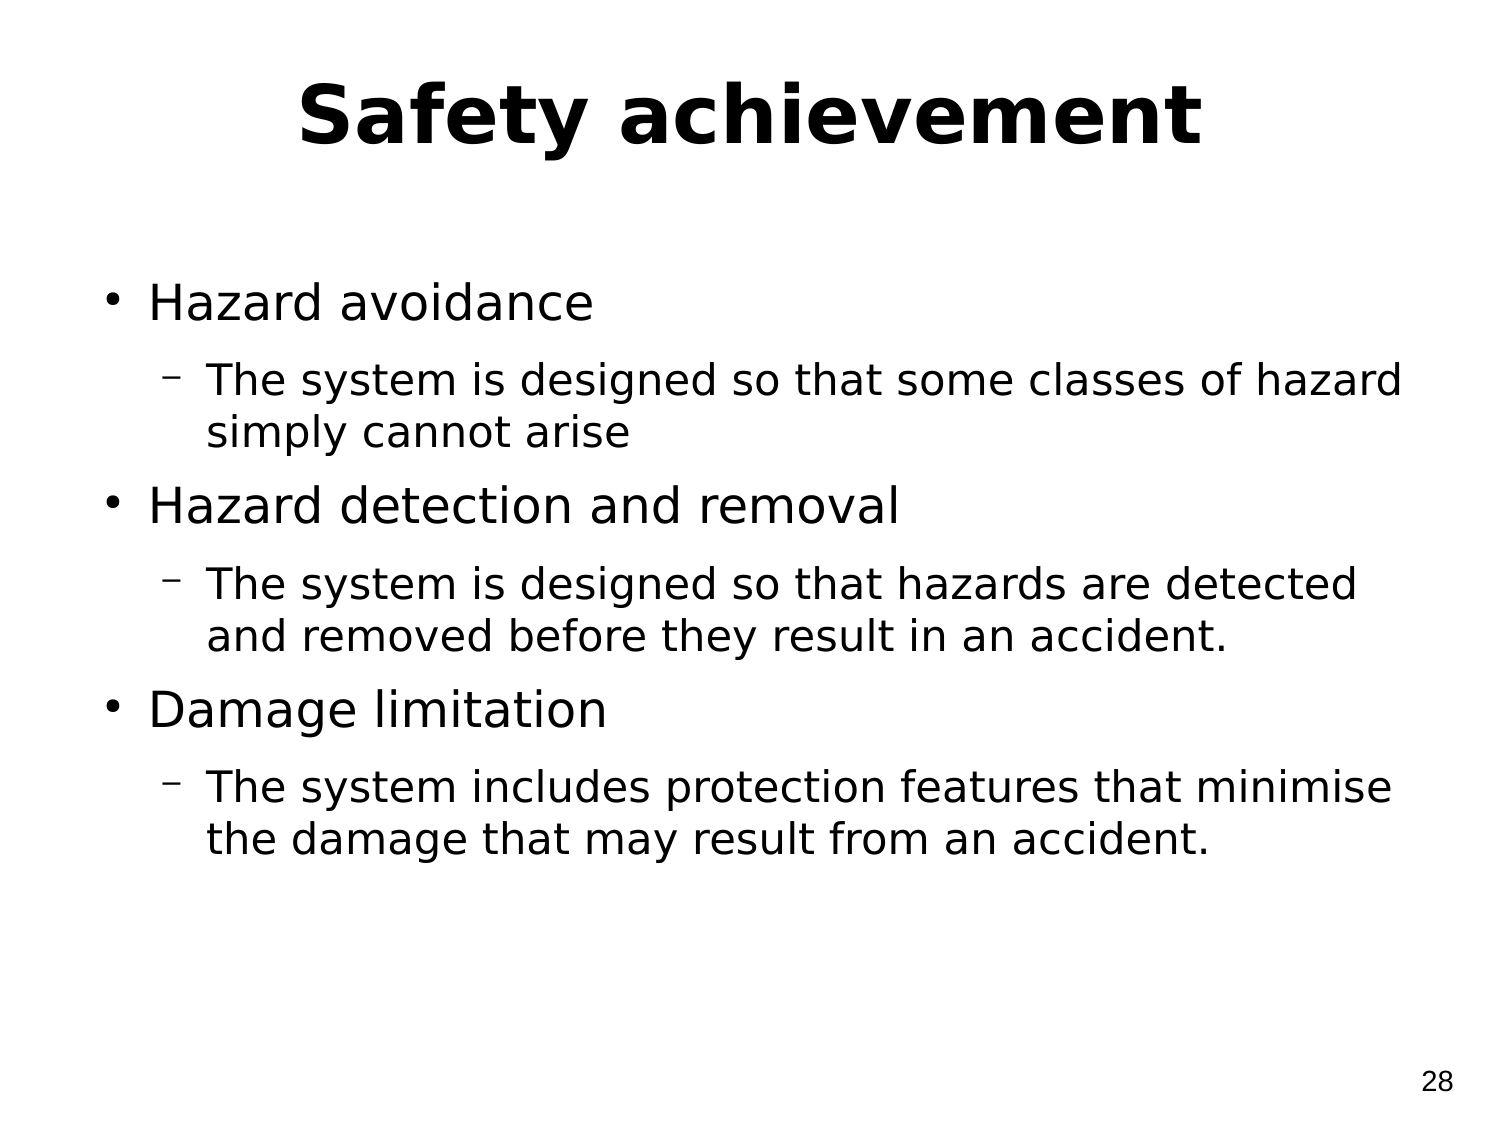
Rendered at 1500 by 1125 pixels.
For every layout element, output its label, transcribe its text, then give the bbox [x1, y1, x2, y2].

list Hazard avoidance The system is designed so that some classes of hazard simply cannot arise Hazard detection and removal The system is designed so that hazards are detected and removed before they result in an accident. Damage limitation The system includes protection features that minimise the damage that may result from an accident. [75, 263, 1425, 916]
title Safety achievement [75, 44, 1425, 177]
